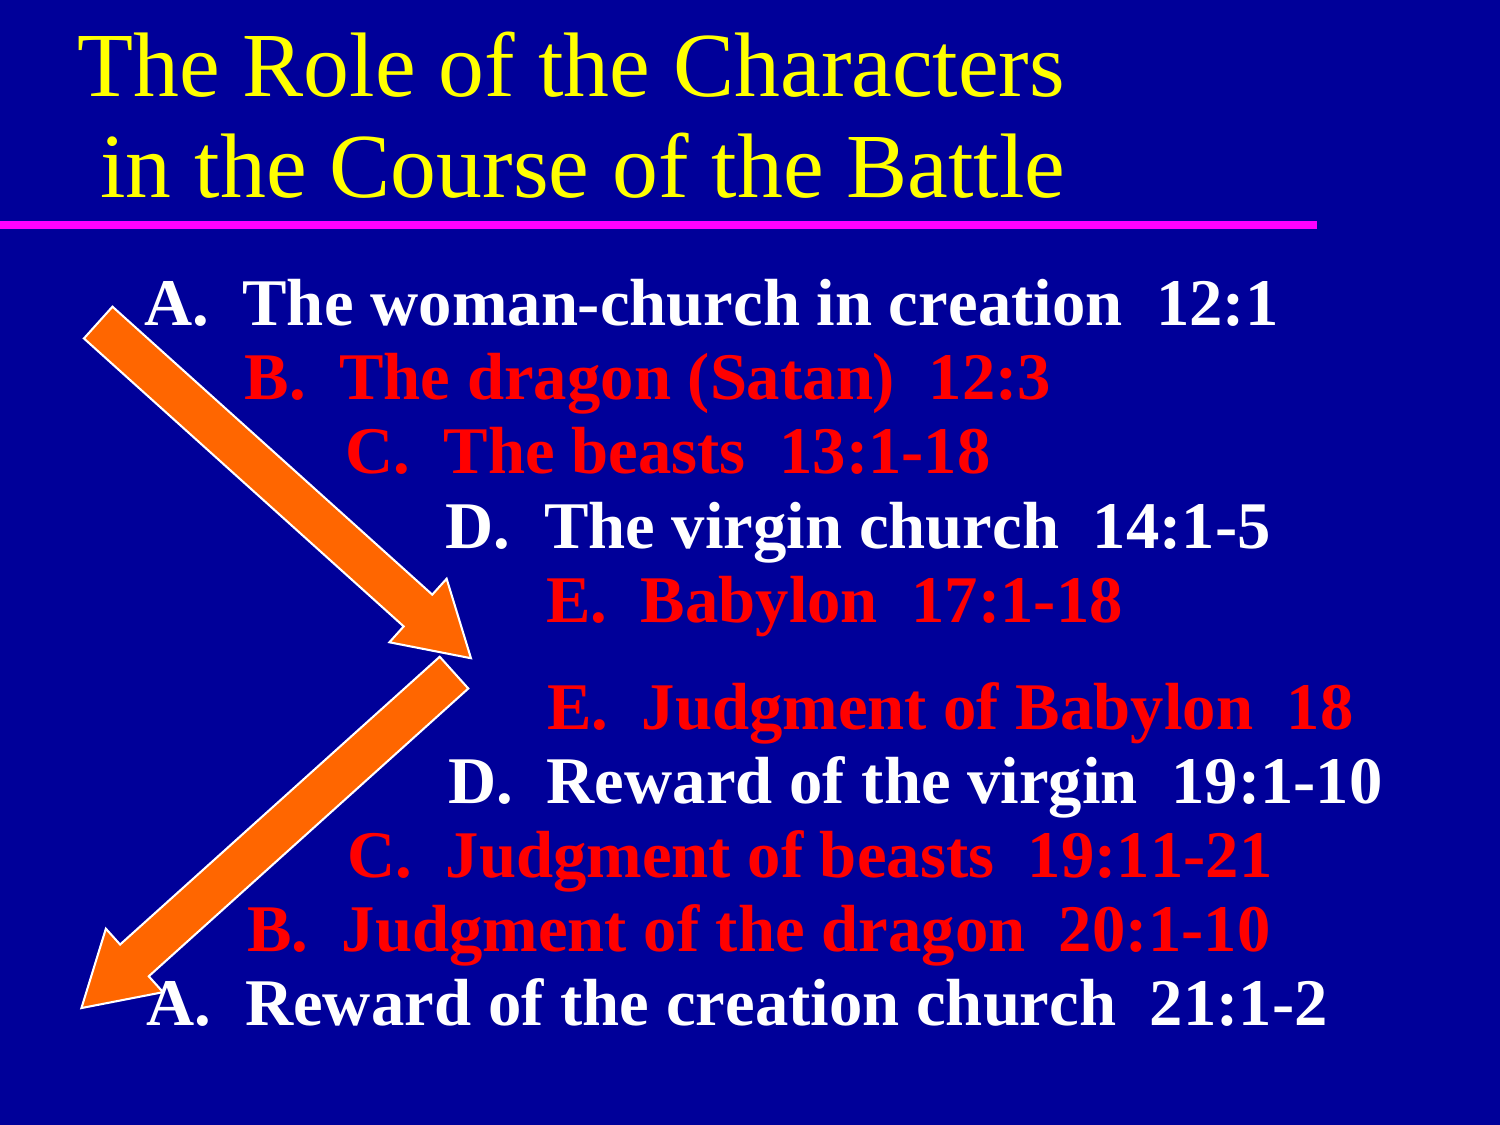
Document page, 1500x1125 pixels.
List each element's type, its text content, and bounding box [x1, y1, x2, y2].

text_box A. The woman-church in creation 12:1 B. The dragon (Satan) 12:3 C. The beasts 13:1-18 D. The virgin church 14:1-5 E. Babylon 17:1-18 [128, 258, 1476, 645]
text_box A. The woman-church in creation 12:1 B. The dragon (Satan) 12:3 C. The beasts 13:1-18 D. The virgin church 14:1-5 E. Babylon 17:1-18 [128, 380, 403, 645]
list E. Judgment of Babylon 18 D. Reward of the virgin 19:1-10 C. Judgment of beasts 19:11-21 B. Judgment of the dragon 20:1-10 A. Reward of the creation church 21:1-2 [131, 662, 1438, 1075]
text_box [81, 928, 131, 1009]
text_box [83, 306, 471, 659]
title The Role of the Characters in the Course of the Battle [62, 5, 1338, 225]
text_box [433, 656, 445, 662]
